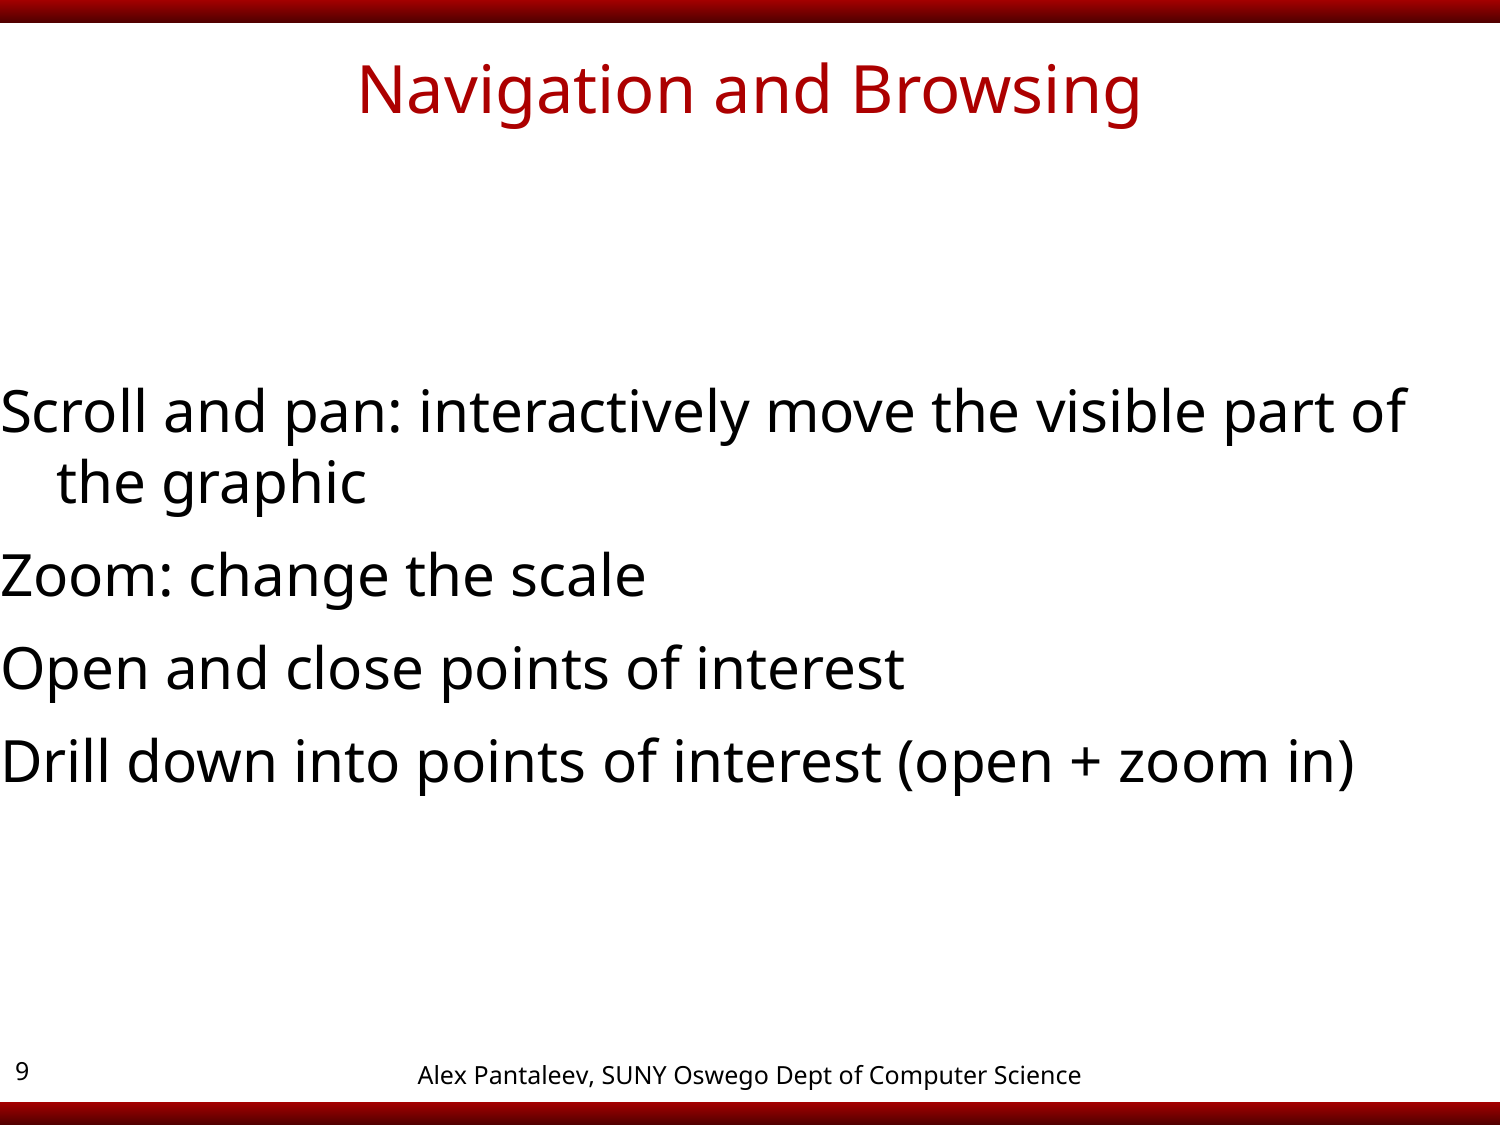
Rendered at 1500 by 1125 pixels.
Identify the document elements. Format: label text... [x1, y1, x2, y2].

title Navigation and Browsing [0, 24, 1500, 150]
list Scroll and pan: interactively move the visible part of the graphic Zoom: change the scale Open and close points of interest Drill down into points of interest (open + zoom in) [0, 375, 1476, 1063]
